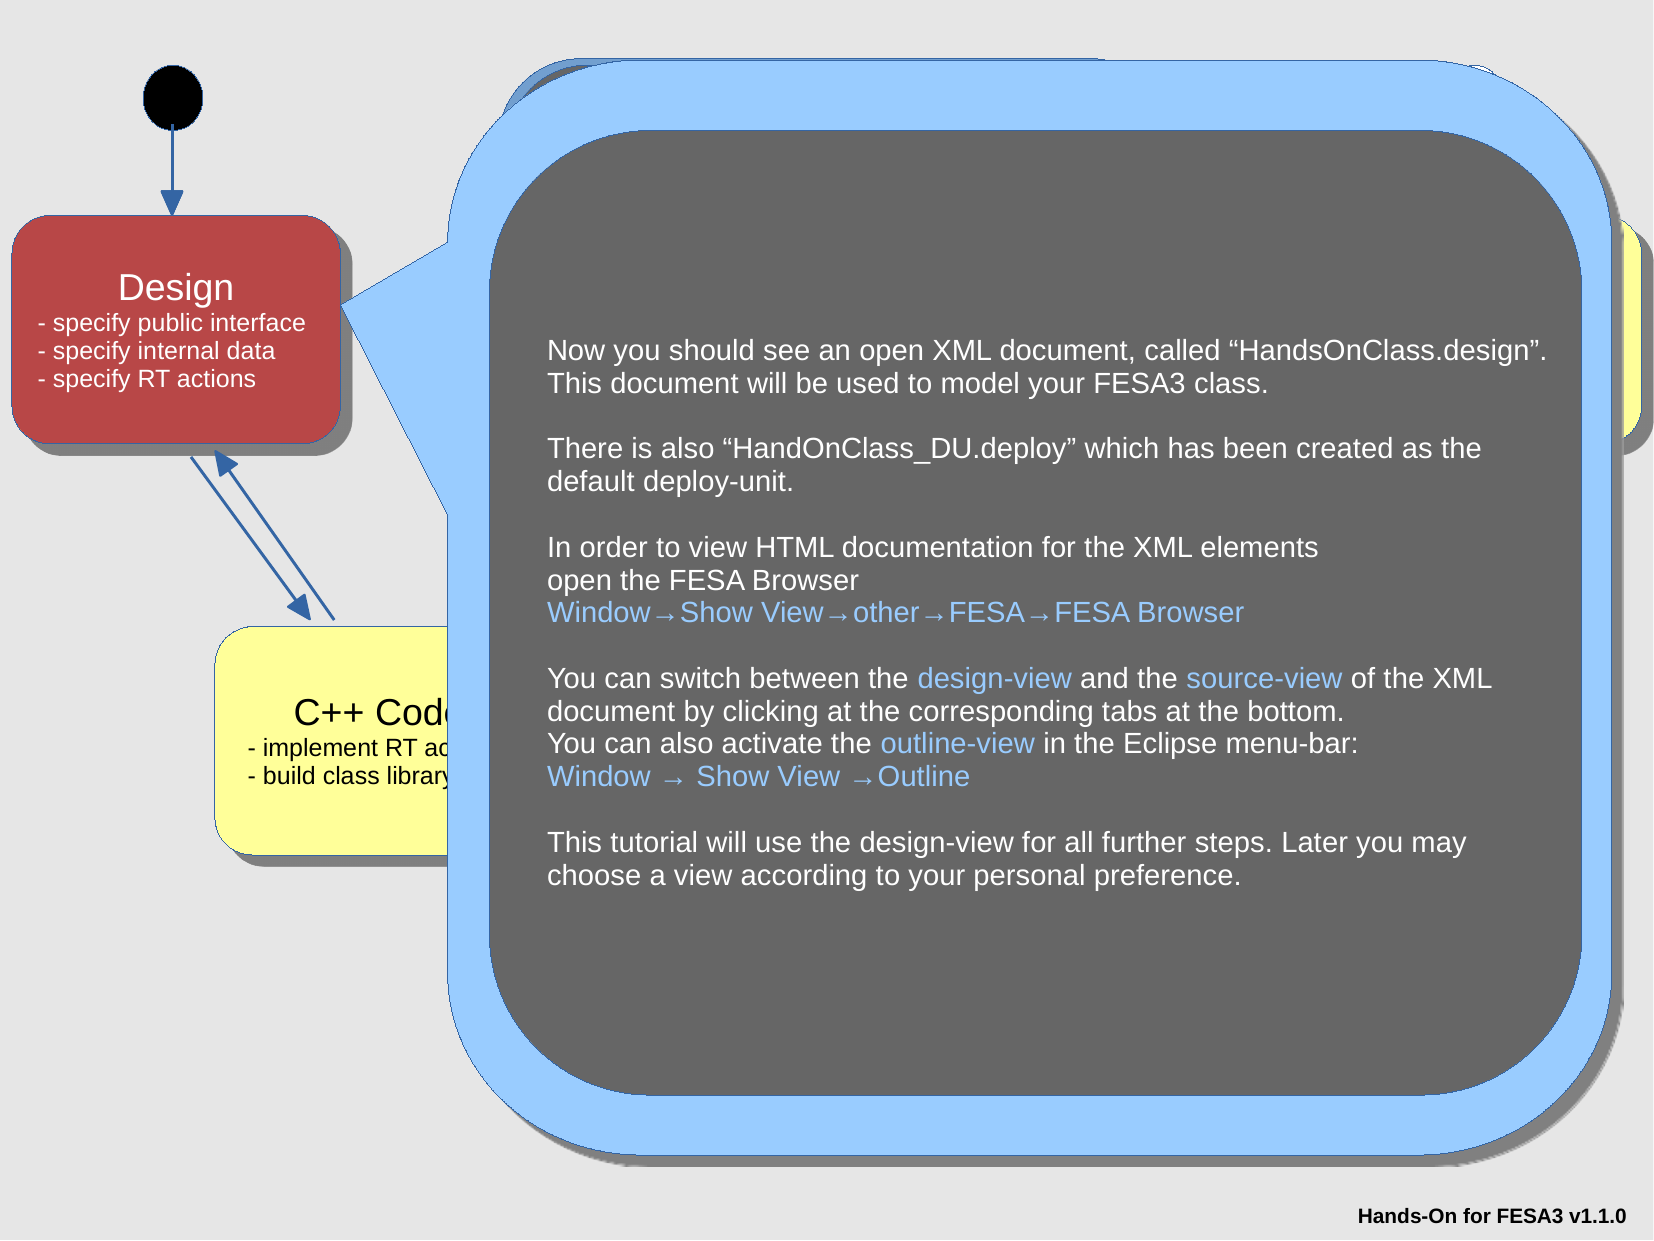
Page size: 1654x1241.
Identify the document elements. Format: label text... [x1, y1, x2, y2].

text_box Now you should see an open XML document, called “HandsOnClass.design”. This document will be used to model your FESA3 class. There is also “HandOnClass_DU.deploy” which has been created as the default deploy-unit. In order to view HTML documentation for the XML elements open the FESA Browser Window→Show View→other→FESA→FESA Browser You can switch between the design-view and the source-view of the XML document by clicking at the corresponding tabs at the bottom. You can also activate the outline-view in the Eclipse menu-bar: Window → Show View →Outline This tutorial will use the design-view for all further steps. Later you may choose a view according to your personal preference. [489, 130, 1582, 1096]
text_box Design - specify public interface - specify internal data - specify RT actions [11, 215, 341, 444]
text_box [340, 60, 1612, 1156]
